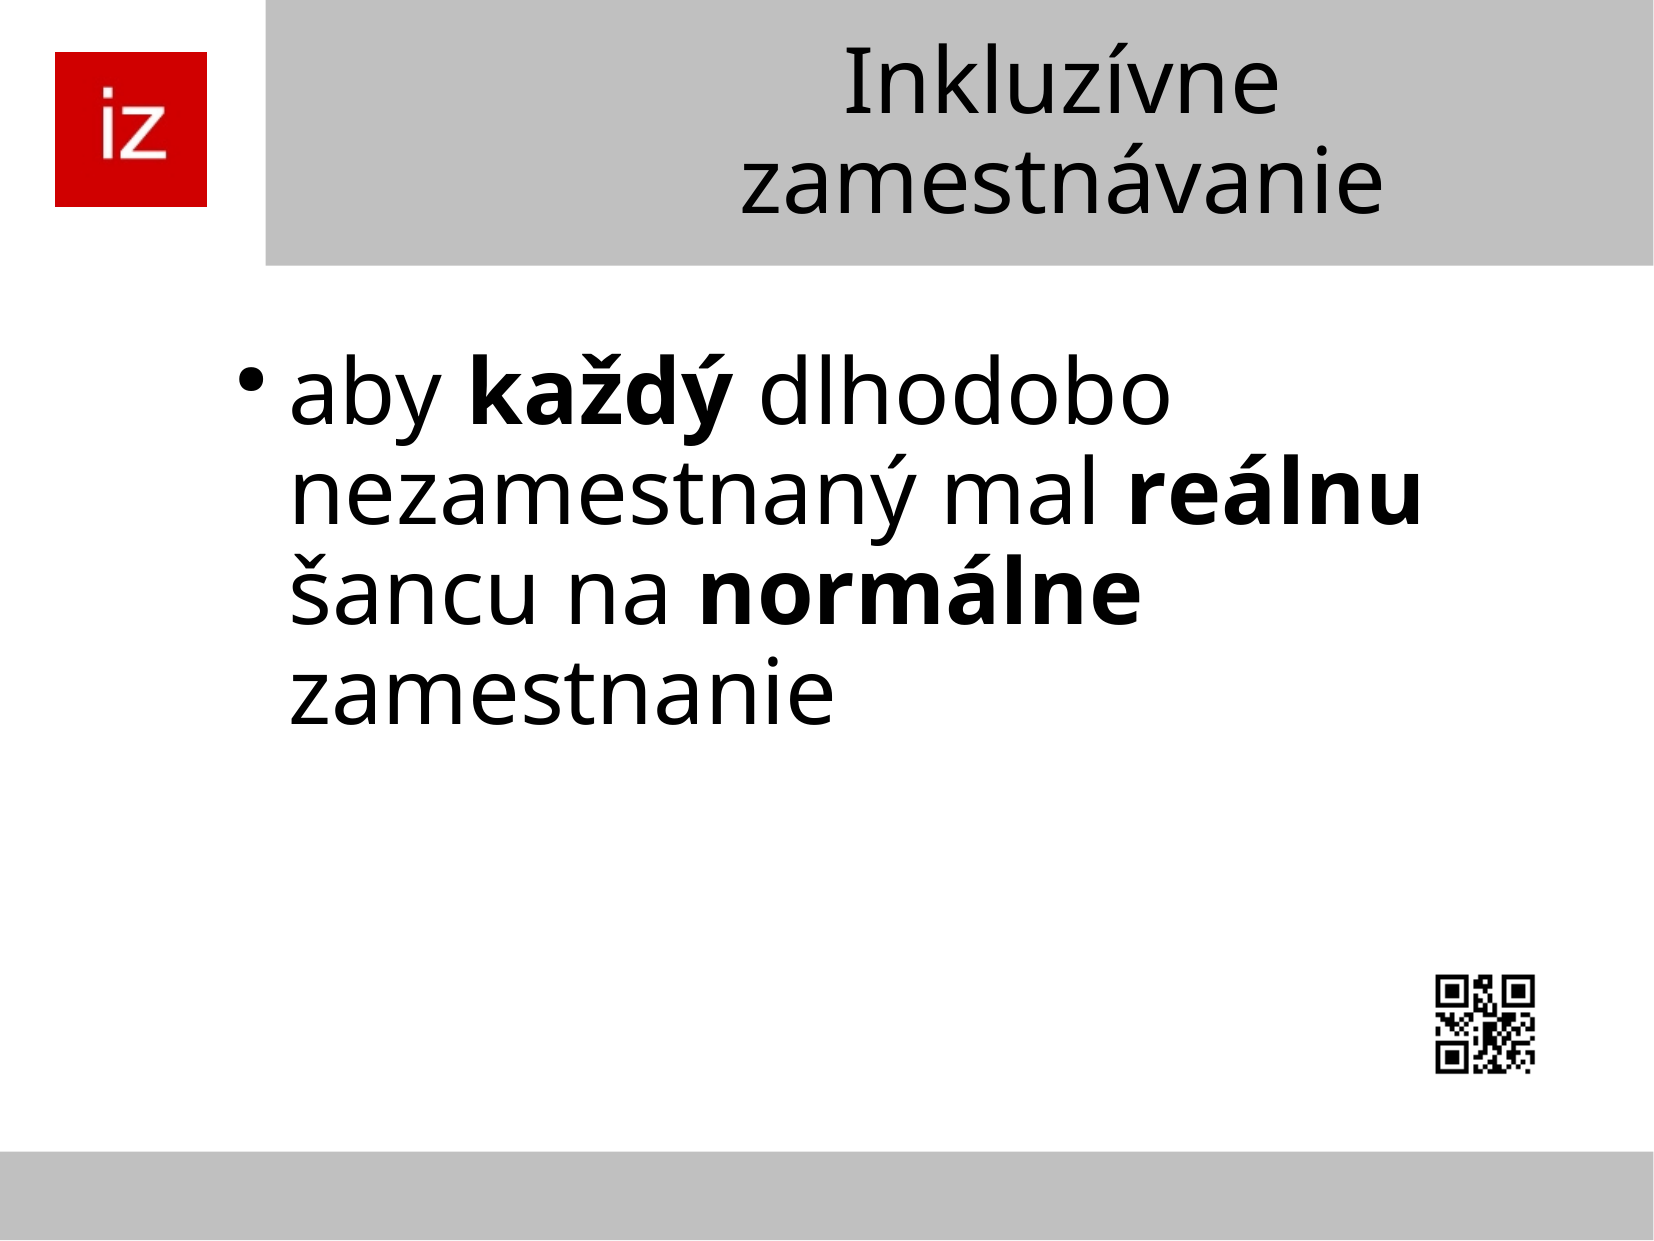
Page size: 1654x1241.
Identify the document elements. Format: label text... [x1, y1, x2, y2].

list aby každý dlhodobo nezamestnaný mal reálnu šancu na normálne zamestnanie [121, 344, 1533, 1126]
picture [55, 52, 207, 207]
picture [1417, 956, 1554, 1093]
title Inkluzívne zamestnávanie [561, 29, 1565, 237]
